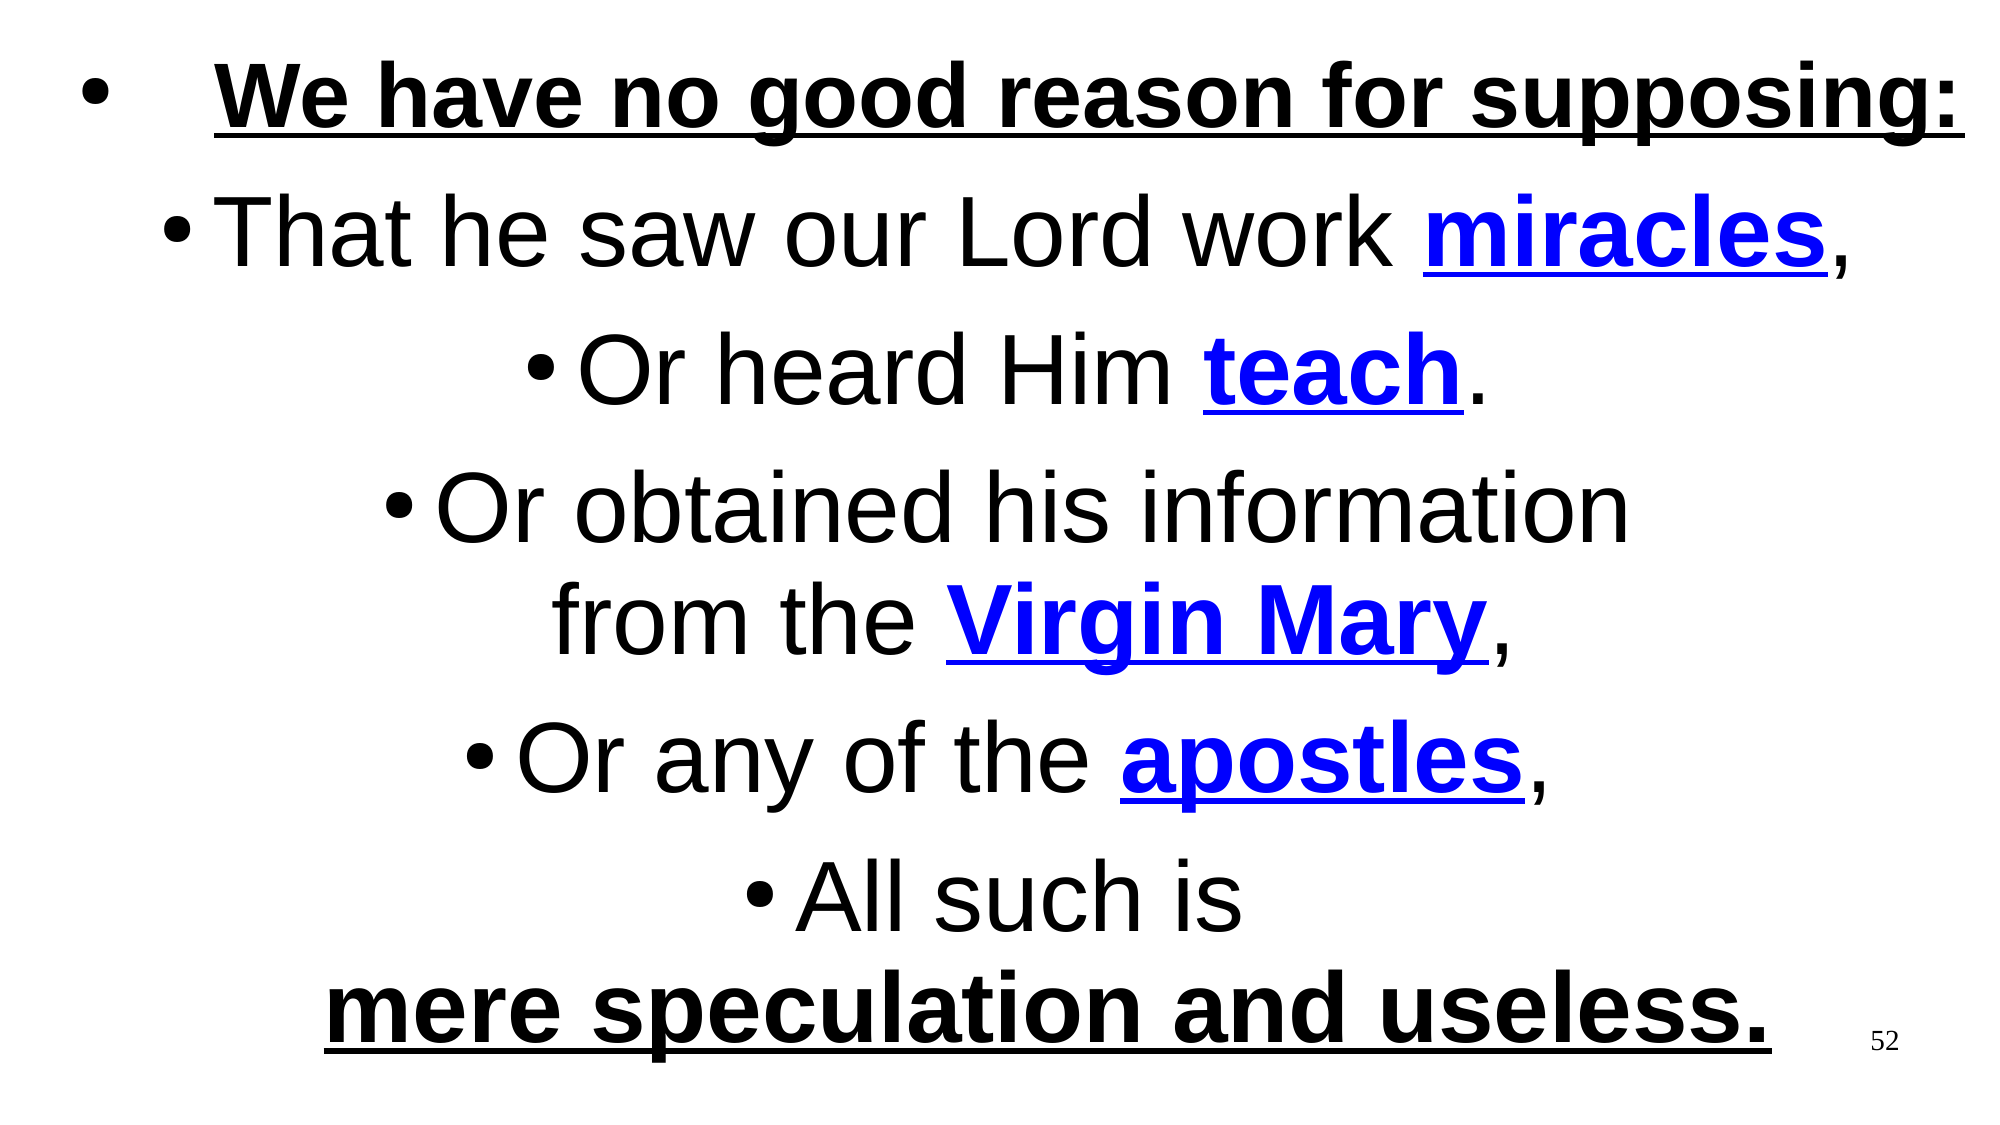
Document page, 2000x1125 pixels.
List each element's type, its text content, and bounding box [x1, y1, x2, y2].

list We have no good reason for supposing: That he saw our Lord work miracles, Or heard Him teach. Or obtained his information from the Virgin Mary, Or any of the apostles, All such is mere speculation and useless. [37, 37, 1988, 1125]
